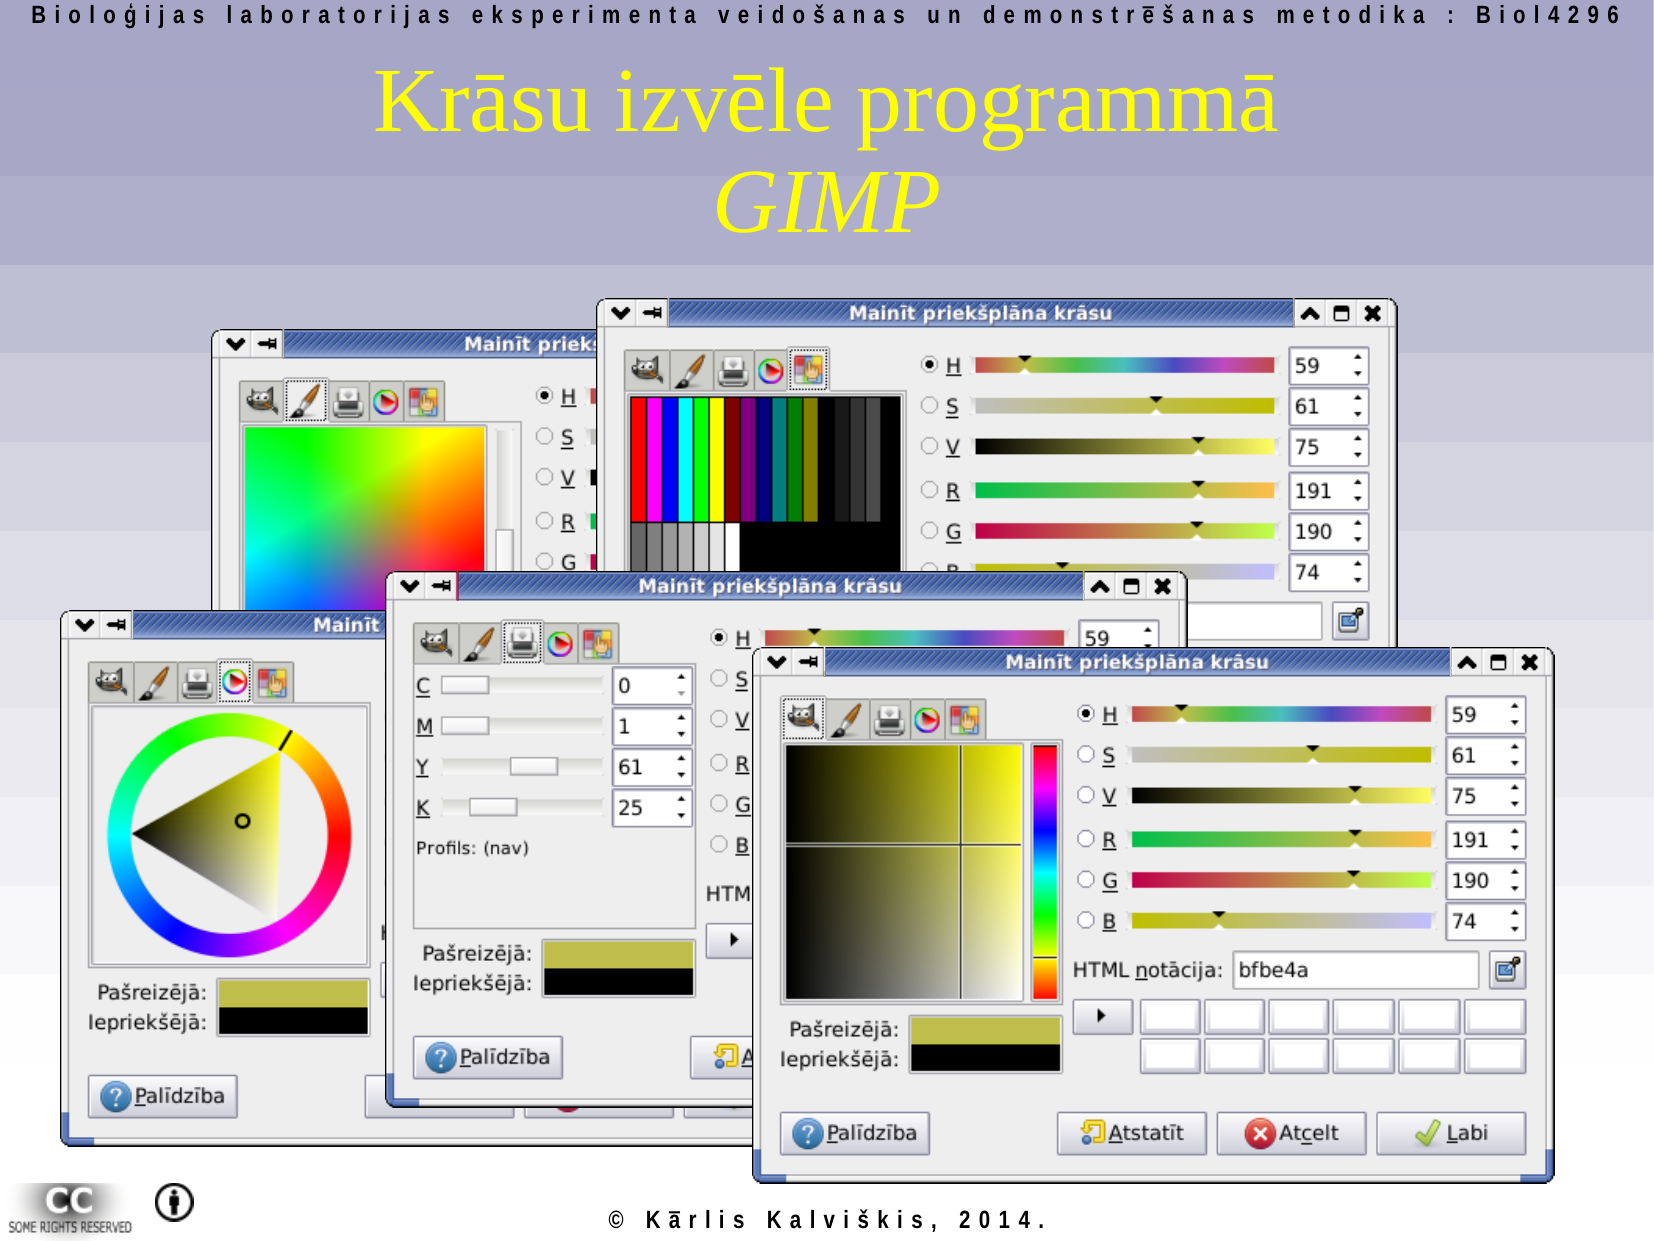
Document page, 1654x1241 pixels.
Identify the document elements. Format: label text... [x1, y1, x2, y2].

picture [0, 0, 1654, 1241]
title Krāsu izvēle programmā GIMP [29, 49, 1625, 296]
